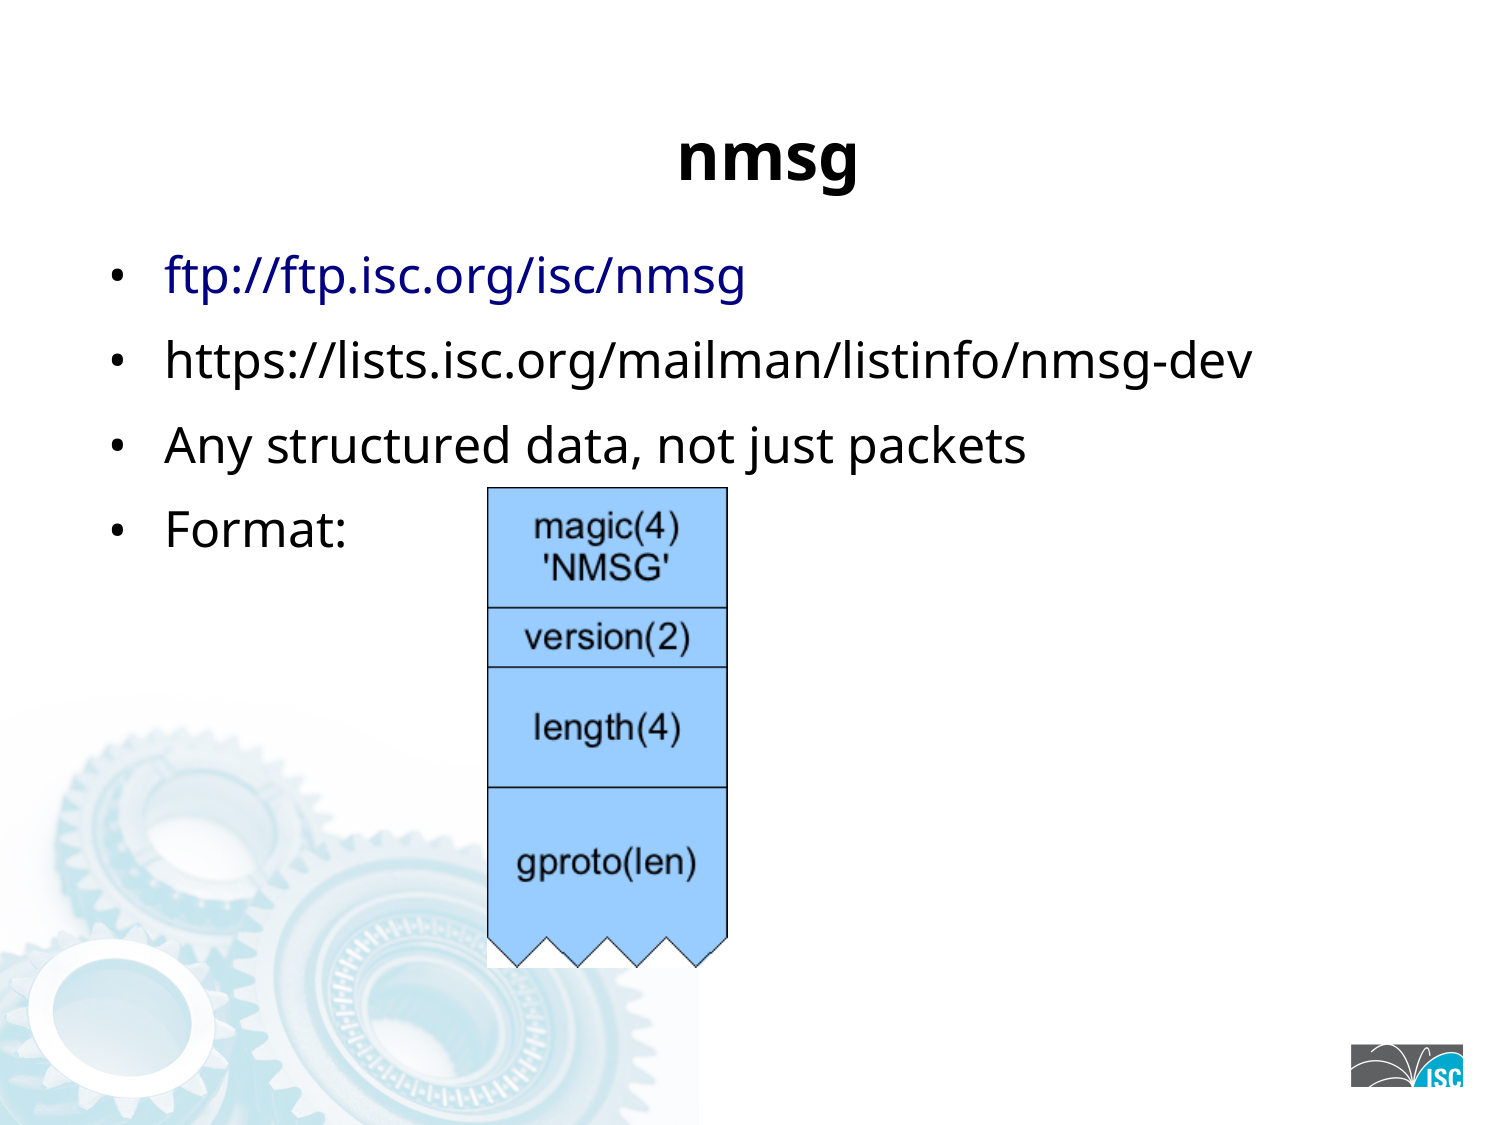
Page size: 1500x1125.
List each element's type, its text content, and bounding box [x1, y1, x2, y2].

picture [0, 0, 1500, 1125]
list ftp://ftp.isc.org/isc/nmsg https://lists.isc.org/mailman/listinfo/nmsg-dev Any structured data, not just packets Format: [108, 239, 1351, 901]
title nmsg [112, 47, 1426, 263]
